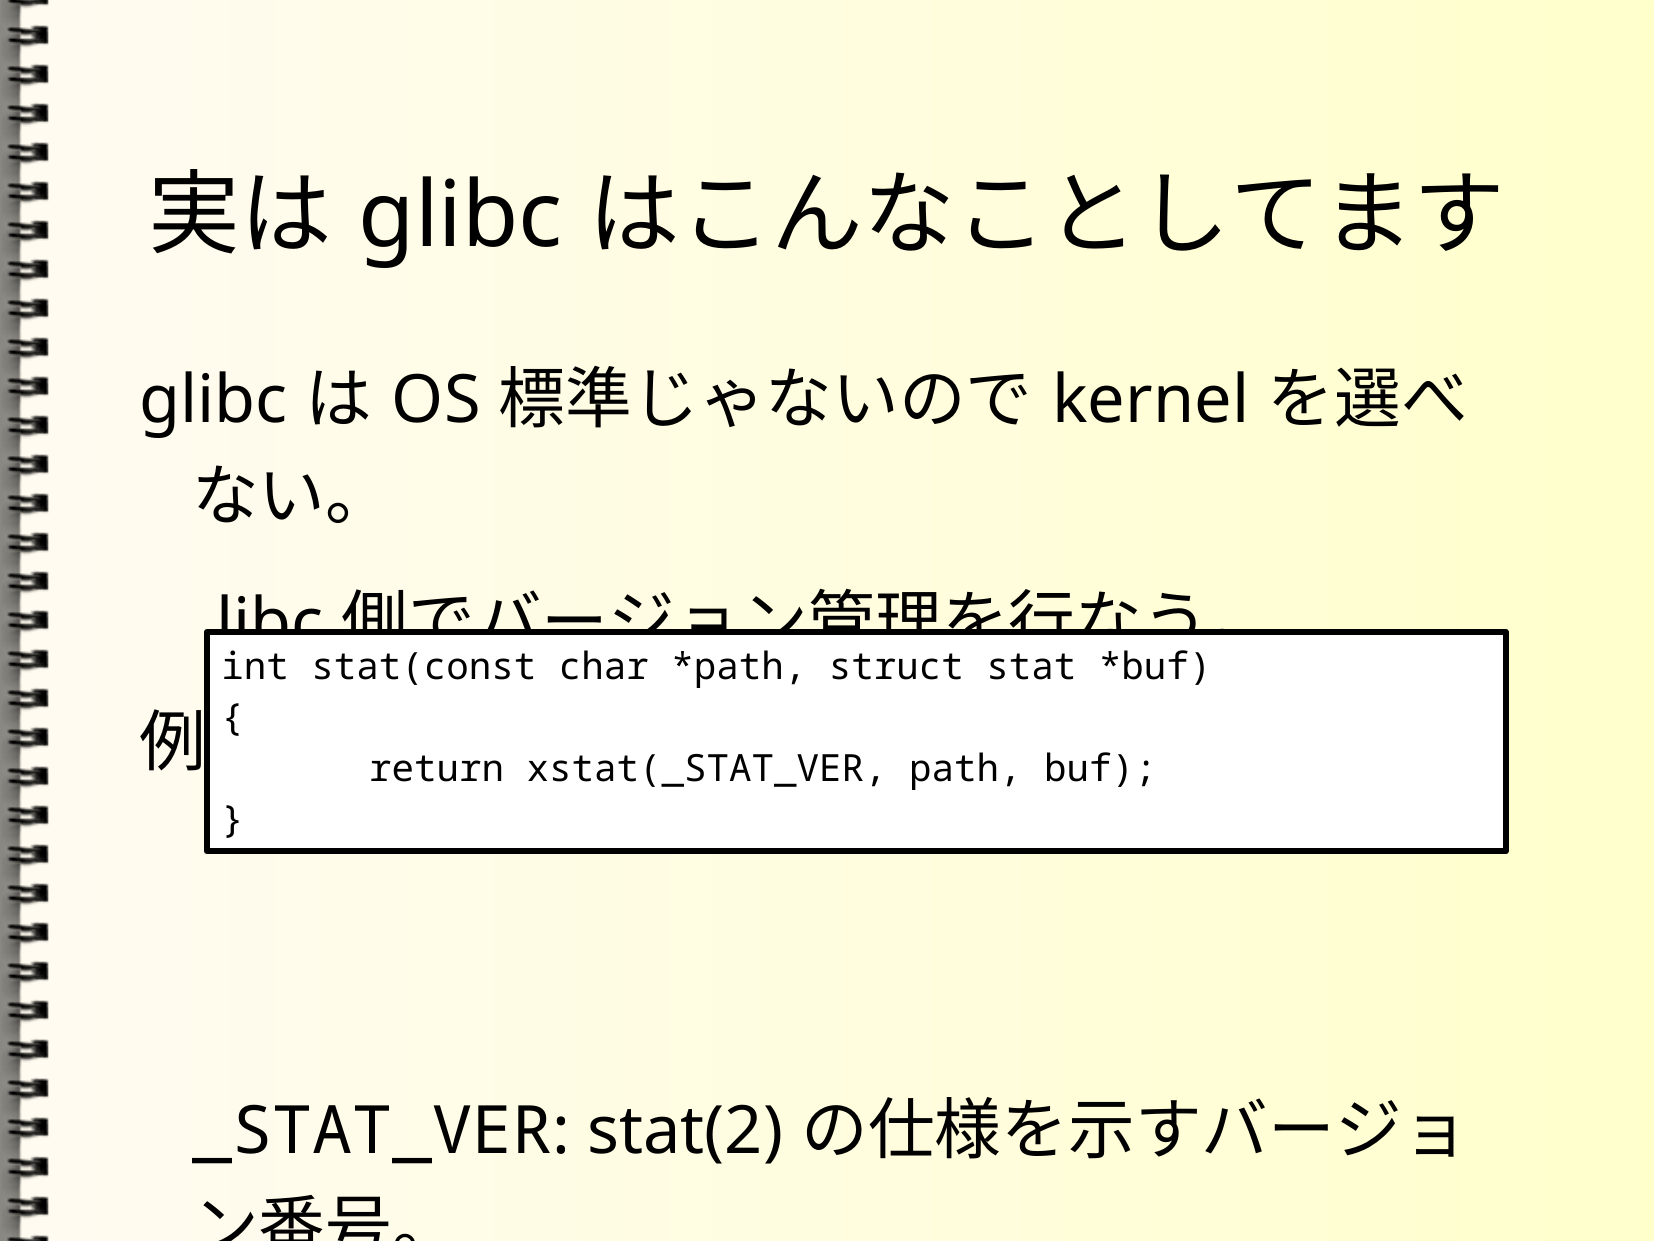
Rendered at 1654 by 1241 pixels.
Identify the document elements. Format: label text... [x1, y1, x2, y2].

picture [210, 798, 1503, 848]
text_box int stat(const char *path, struct stat *buf) { return xstat(_STAT_VER, path, buf); } [206, 631, 1506, 798]
picture [415, 0, 1654, 1241]
title 実はglibcはこんなことしてます [121, 102, 1534, 311]
list glibcはOS標準じゃないのでkernelを選べない。 libc側でバージョン管理を行なう。 例えばstat(2)の実体はこんな感じ。 _STAT_VER: stat(2)の仕様を示すバージョン番号。 -Oオプション付でコンパイルするとstat(2)はxstat()にインライン展開されてstat(2)が全く残らない。 [121, 344, 1534, 1127]
picture [0, 0, 220, 1241]
